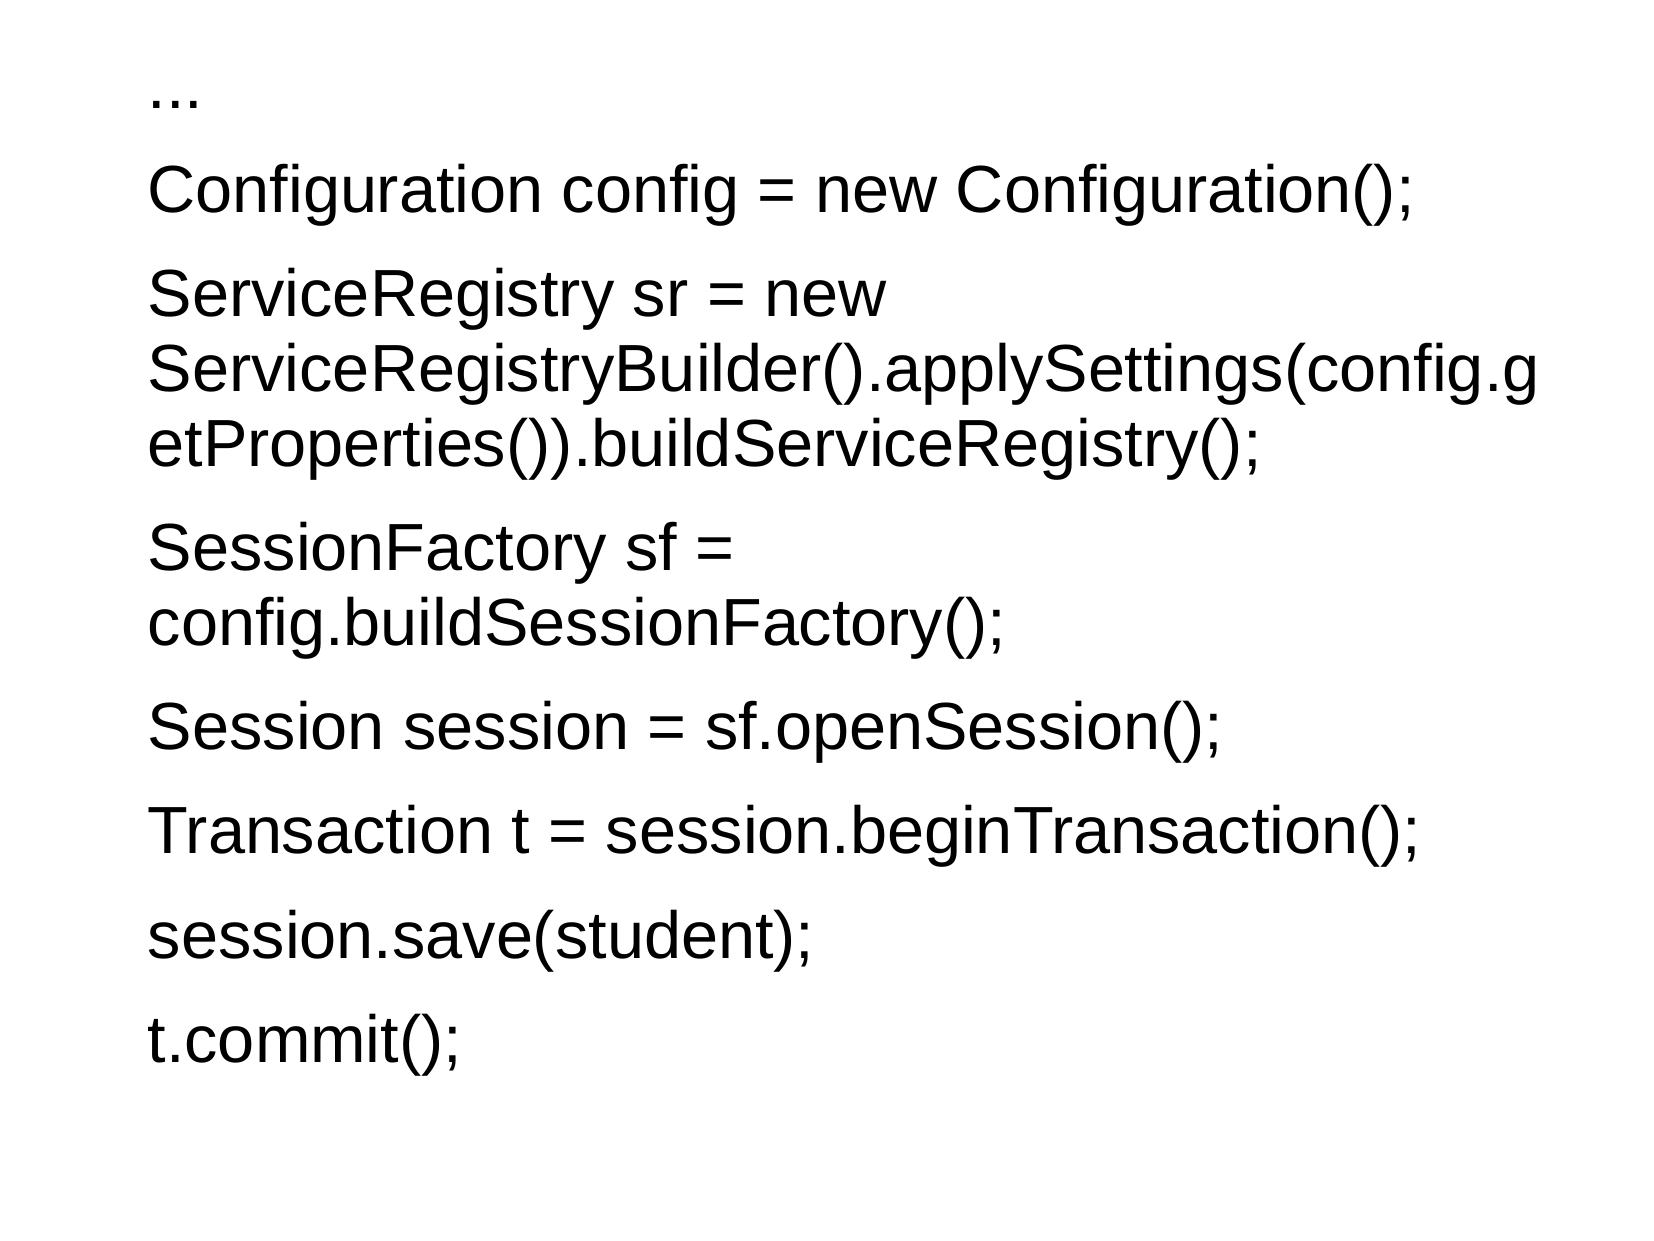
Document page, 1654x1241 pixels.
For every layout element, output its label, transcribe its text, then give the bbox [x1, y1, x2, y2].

list ... Configuration config = new Configuration(); ServiceRegistry sr = new ServiceRegistryBuilder().applySettings(config.getProperties()).buildServiceRegistry(); SessionFactory sf = config.buildSessionFactory(); Session session = sf.openSession(); Transaction t = session.beginTransaction(); session.save(student); t.commit(); [76, 47, 1565, 1182]
